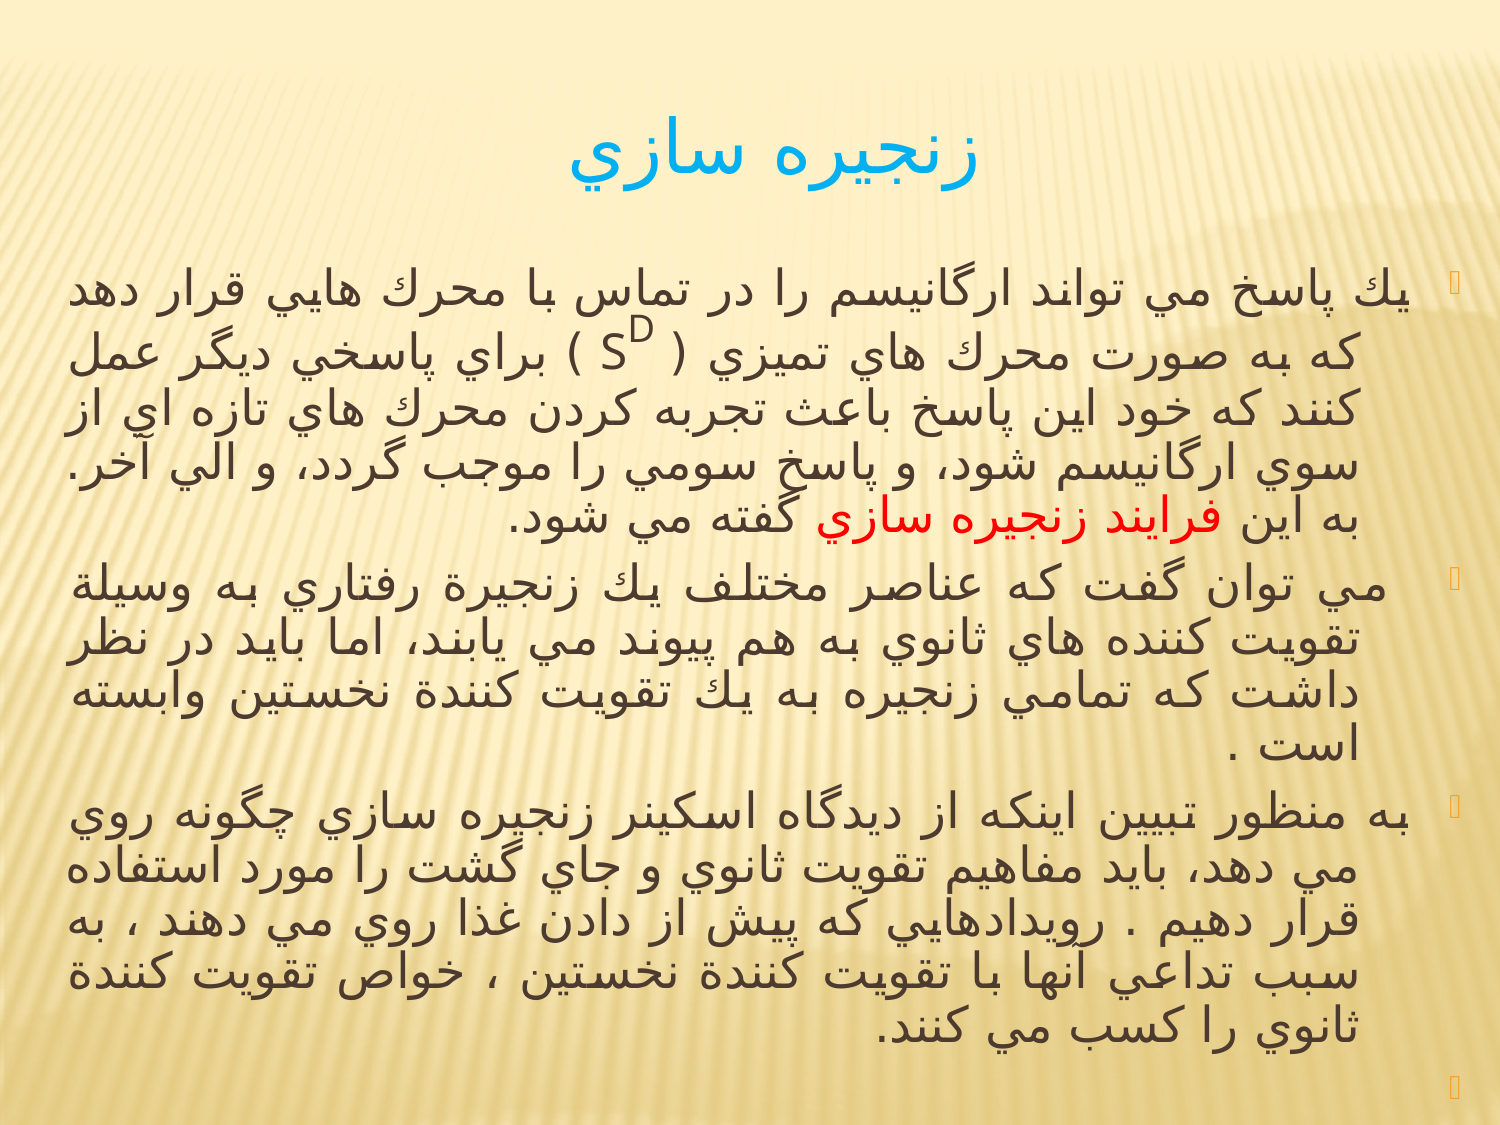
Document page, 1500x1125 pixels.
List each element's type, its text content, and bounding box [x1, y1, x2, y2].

title زنجيره سازي [50, 75, 1476, 213]
list يك پاسخ مي تواند ارگانيسم را در تماس با محرك هايي قرار دهد كه به صورت محرك هاي تميزي (‍ SD ) براي پاسخي ديگر عمل كنند كه خود اين پاسخ باعث تجربه كردن محرك هاي تازه اي از سوي ارگانيسم شود، و پاسخ سومي را موجب گردد، و الي آخر. به اين فرايند زنجيره سازي گفته مي شود. مي توان گفت كه عناصر مختلف يك زنجيرة رفتاري به وسيلة تقويت كننده هاي ثانوي به هم پيوند مي يابند، اما بايد در نظر داشت كه تمامي زنجيره به يك تقويت كنندة نخستين وابسته است . به منظور تبيين اينكه از ديدگاه اسكينر زنجيره سازي چگونه روي مي دهد، بايد مفاهيم تقويت ثانوي و جاي گشت را مورد استفاده قرار دهيم . رويدادهايي كه پيش از دادن غذا روي مي دهند ، به سبب تداعي آنها با تقويت كنندة نخستين ، خواص تقويت كنندة ثانوي را كسب مي كنند. [50, 254, 1476, 1071]
